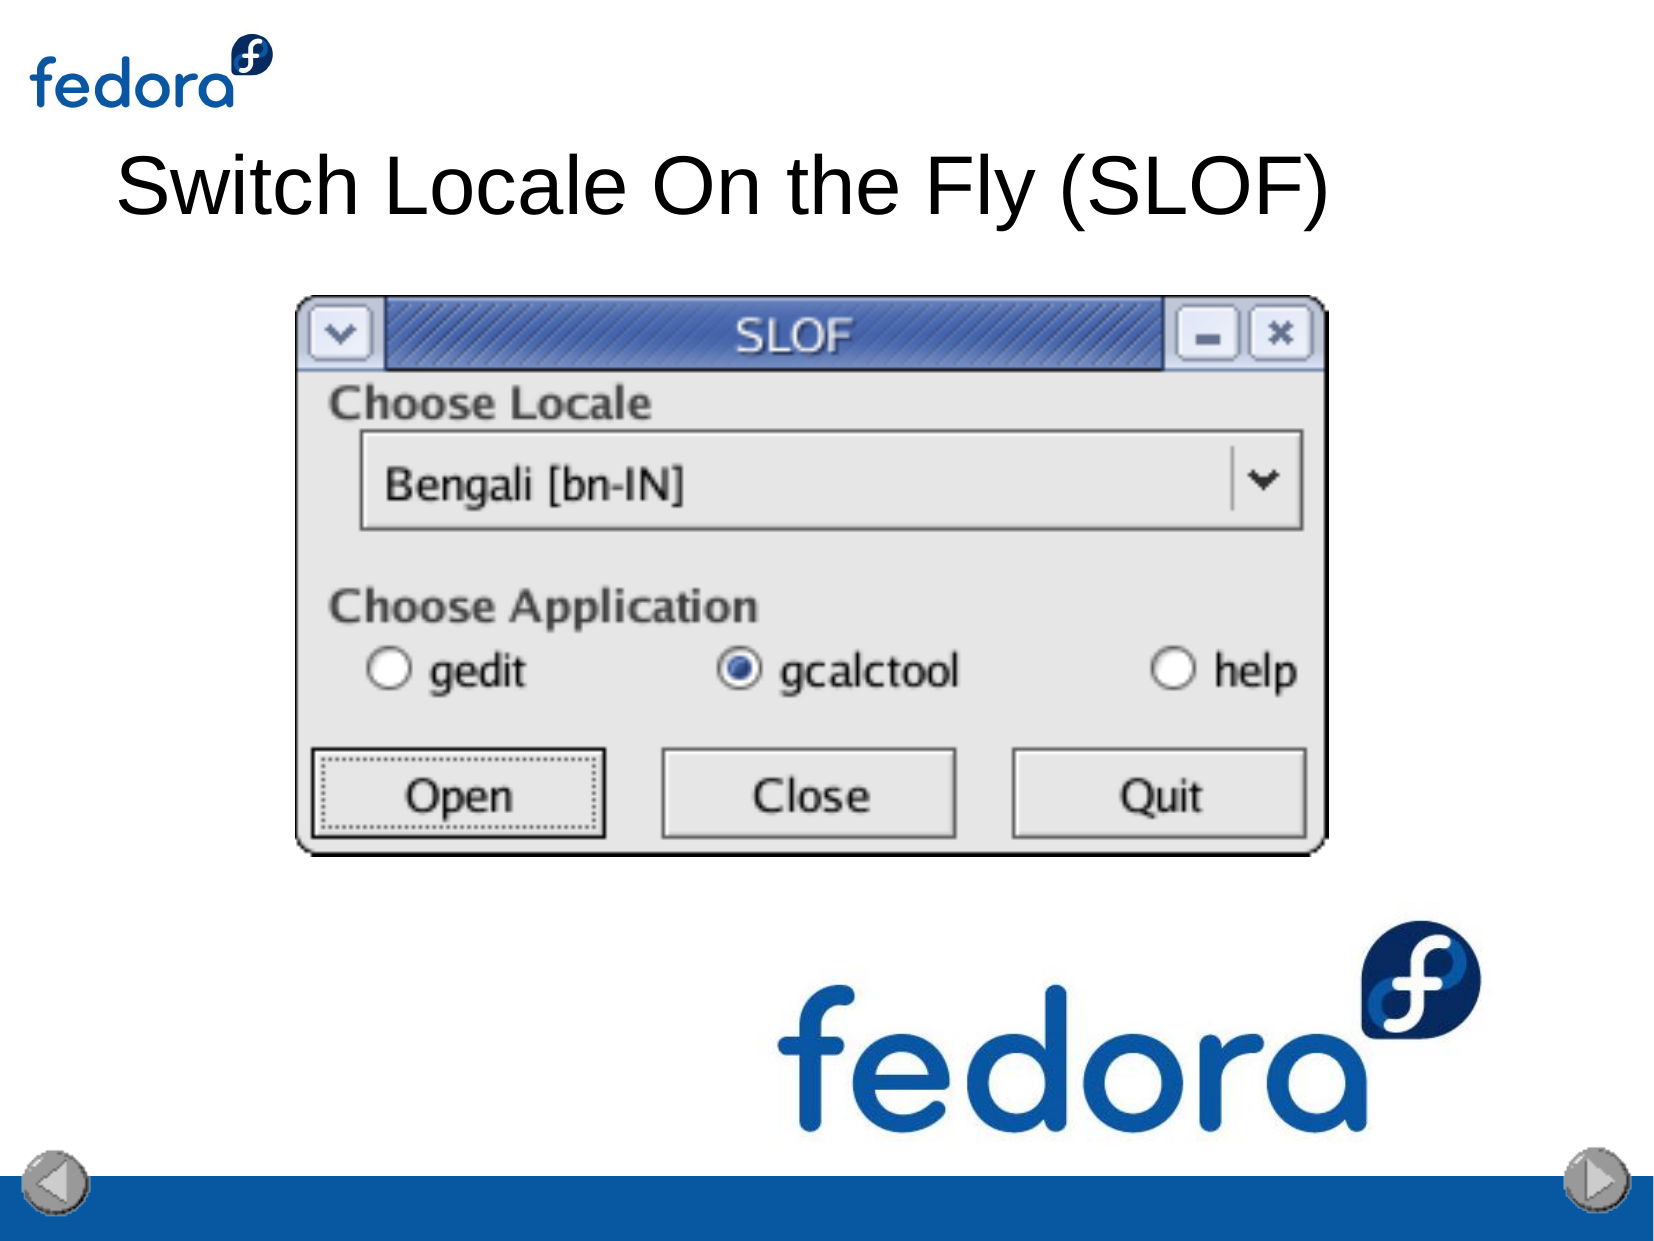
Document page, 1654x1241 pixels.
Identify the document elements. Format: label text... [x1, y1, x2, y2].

picture [295, 295, 1329, 857]
picture [757, 902, 1494, 1154]
title Switch Locale On the Fly (SLOF) [115, 130, 1521, 241]
picture [0, 1143, 1654, 1241]
picture [22, 27, 277, 115]
